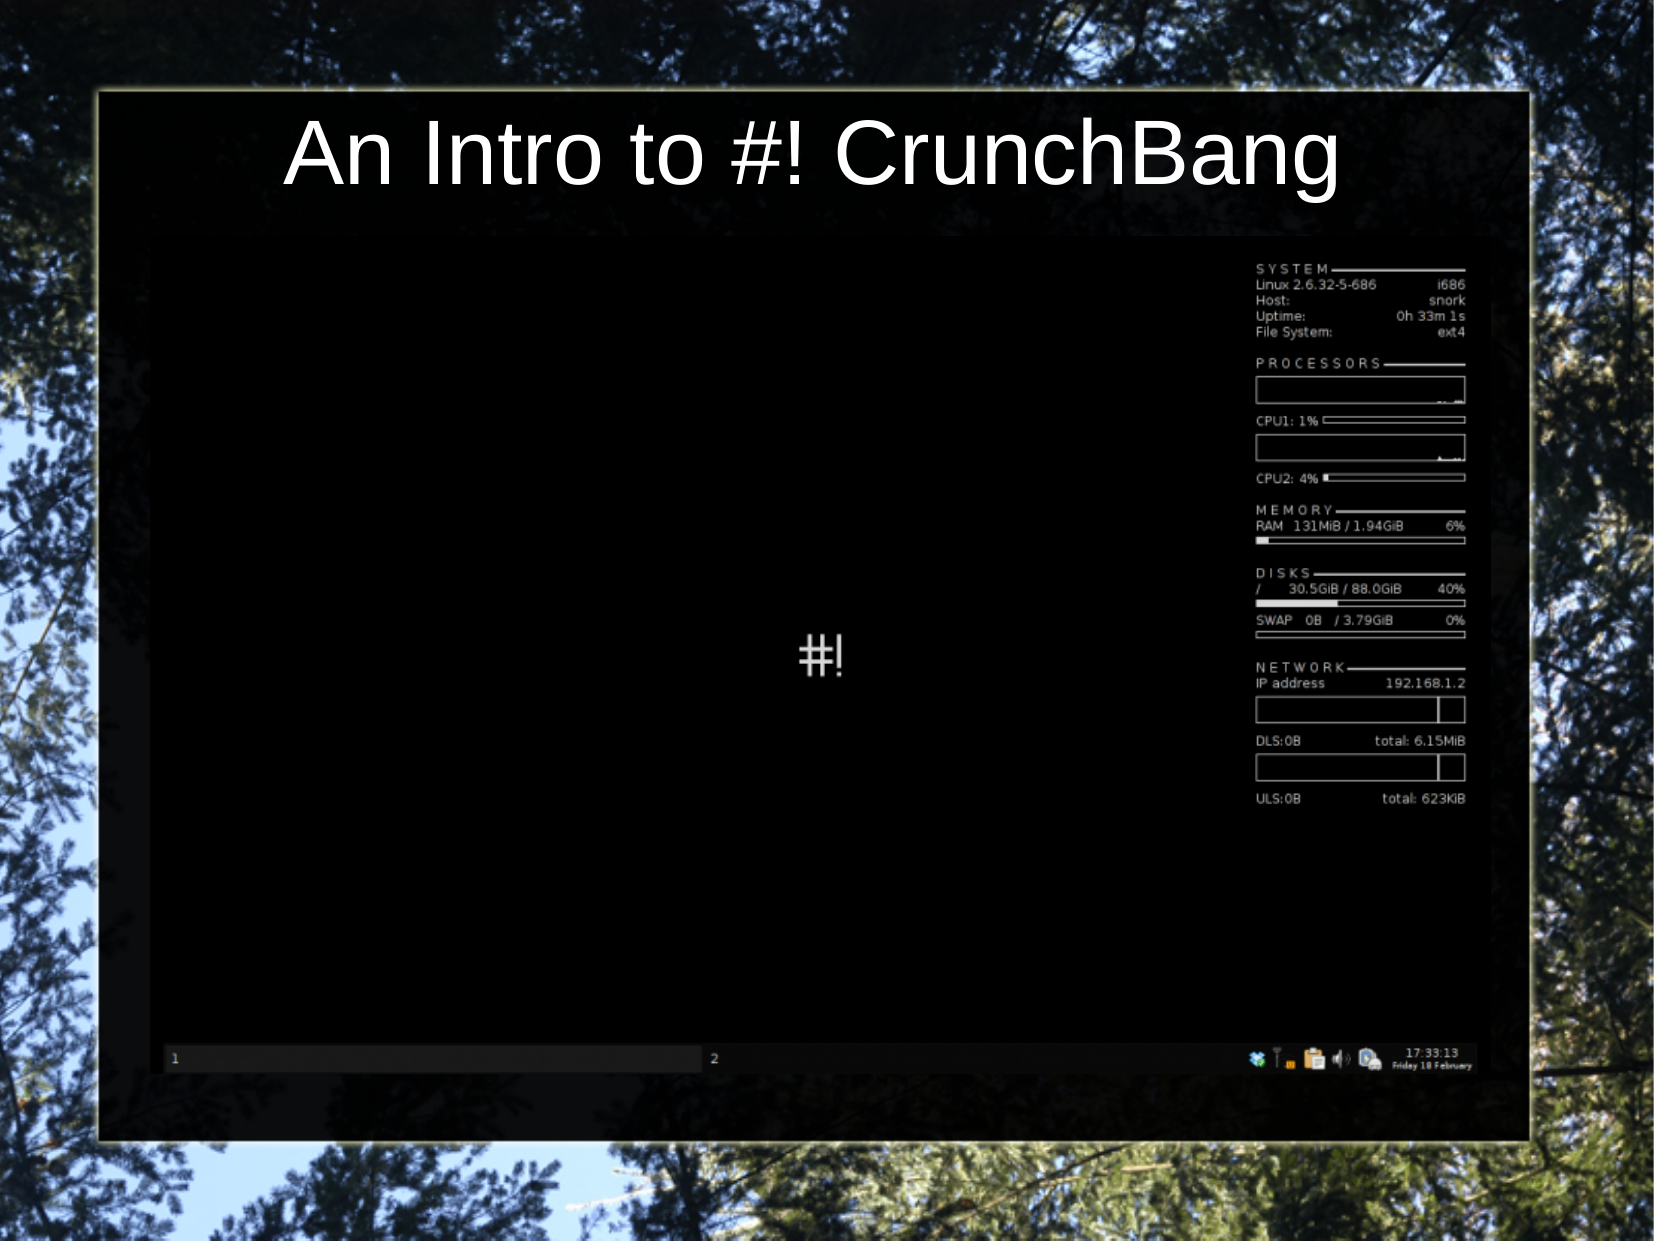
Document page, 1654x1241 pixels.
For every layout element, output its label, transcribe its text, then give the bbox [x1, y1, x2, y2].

title An Intro to #! CrunchBang [82, 56, 1571, 250]
picture [0, 0, 1654, 1241]
